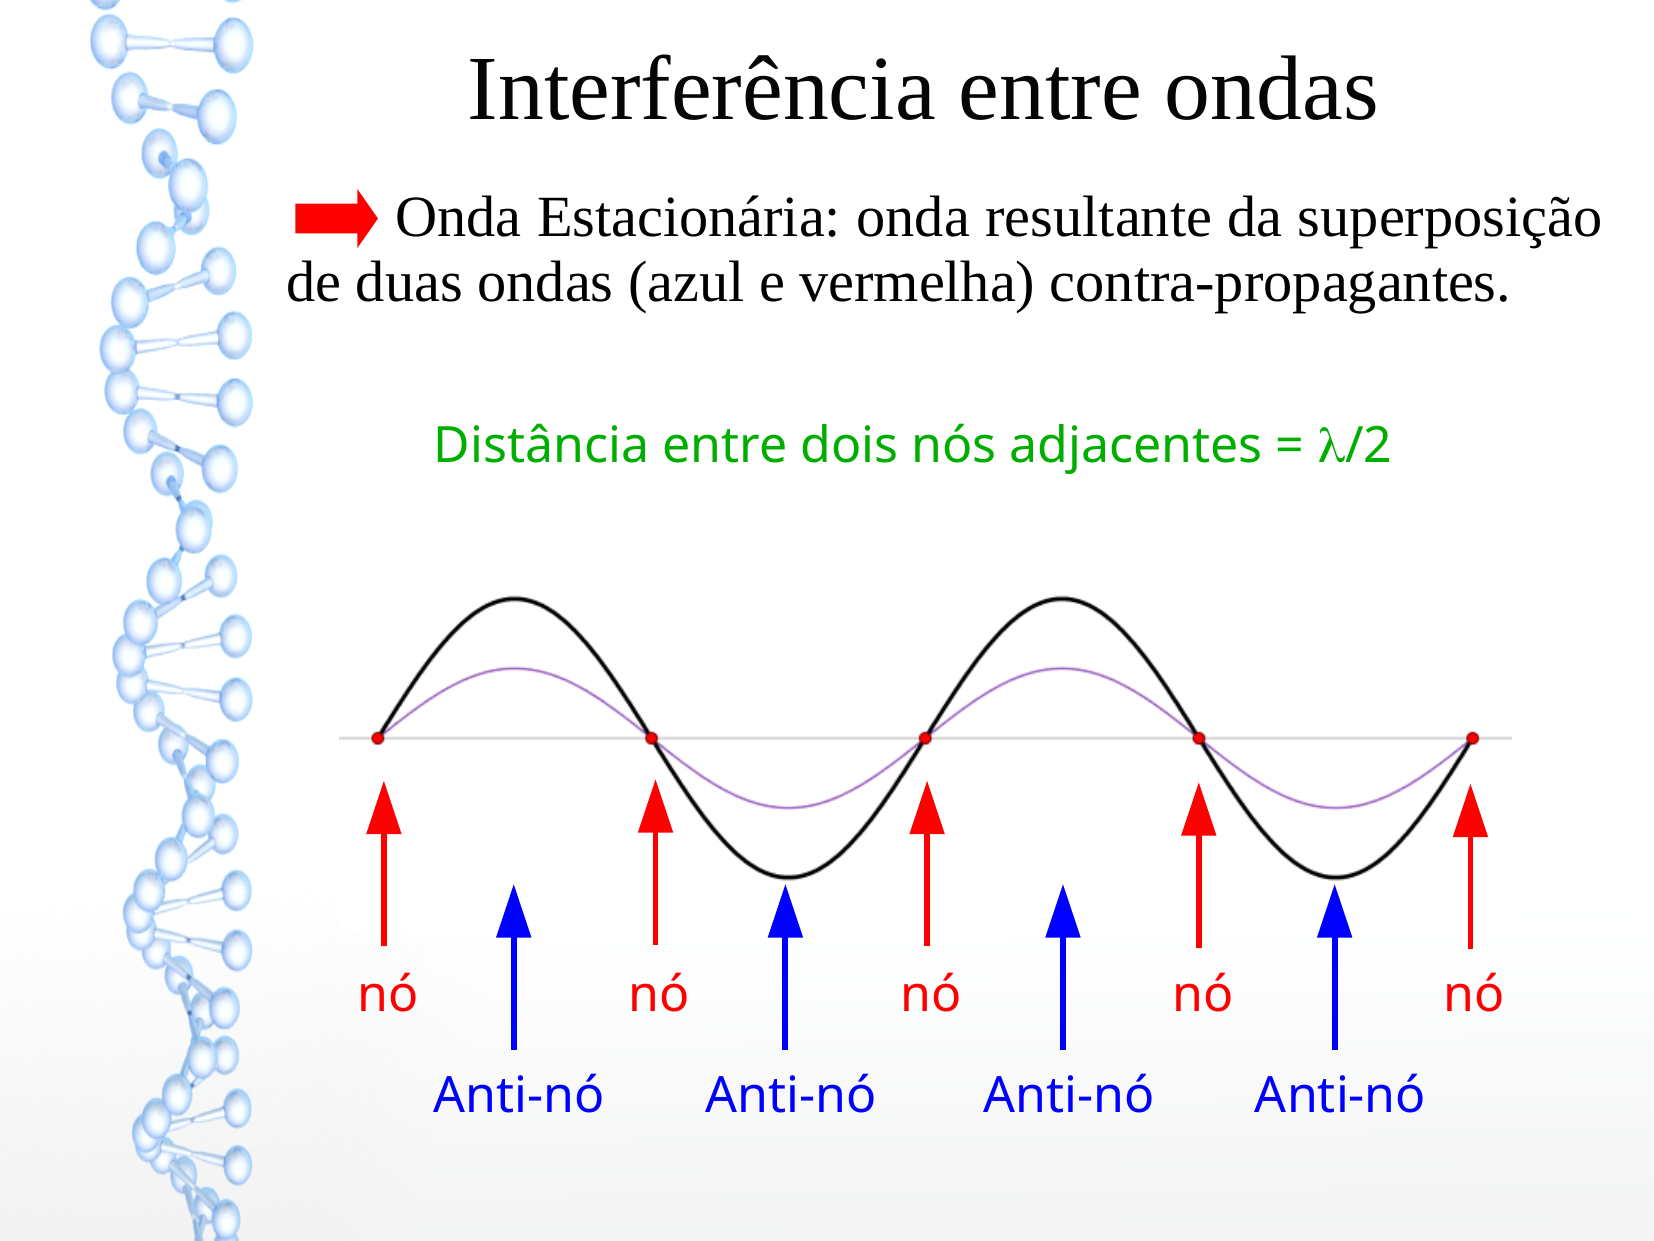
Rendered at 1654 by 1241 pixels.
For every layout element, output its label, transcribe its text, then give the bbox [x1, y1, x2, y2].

text_box Anti-nó [1240, 1051, 1433, 1127]
text_box nó [1429, 951, 1515, 1027]
text_box Anti-nó [419, 1051, 612, 1127]
text_box nó [1157, 950, 1243, 1027]
text_box nó [342, 950, 428, 1026]
text_box [295, 188, 378, 249]
text_box Distância entre dois nós adjacentes = l/2 [419, 401, 1362, 482]
text_box nó [614, 950, 700, 1026]
picture [0, 0, 1654, 1241]
text_box Anti-nó [968, 1051, 1161, 1127]
text_box Onda Estacionária: onda resultante da superposição de duas ondas (azul e vermelha) contra-propagantes. [271, 177, 1619, 745]
text_box Anti-nó [690, 1051, 884, 1127]
title Interferência entre ondas [265, 37, 1583, 140]
text_box nó [885, 950, 971, 1026]
